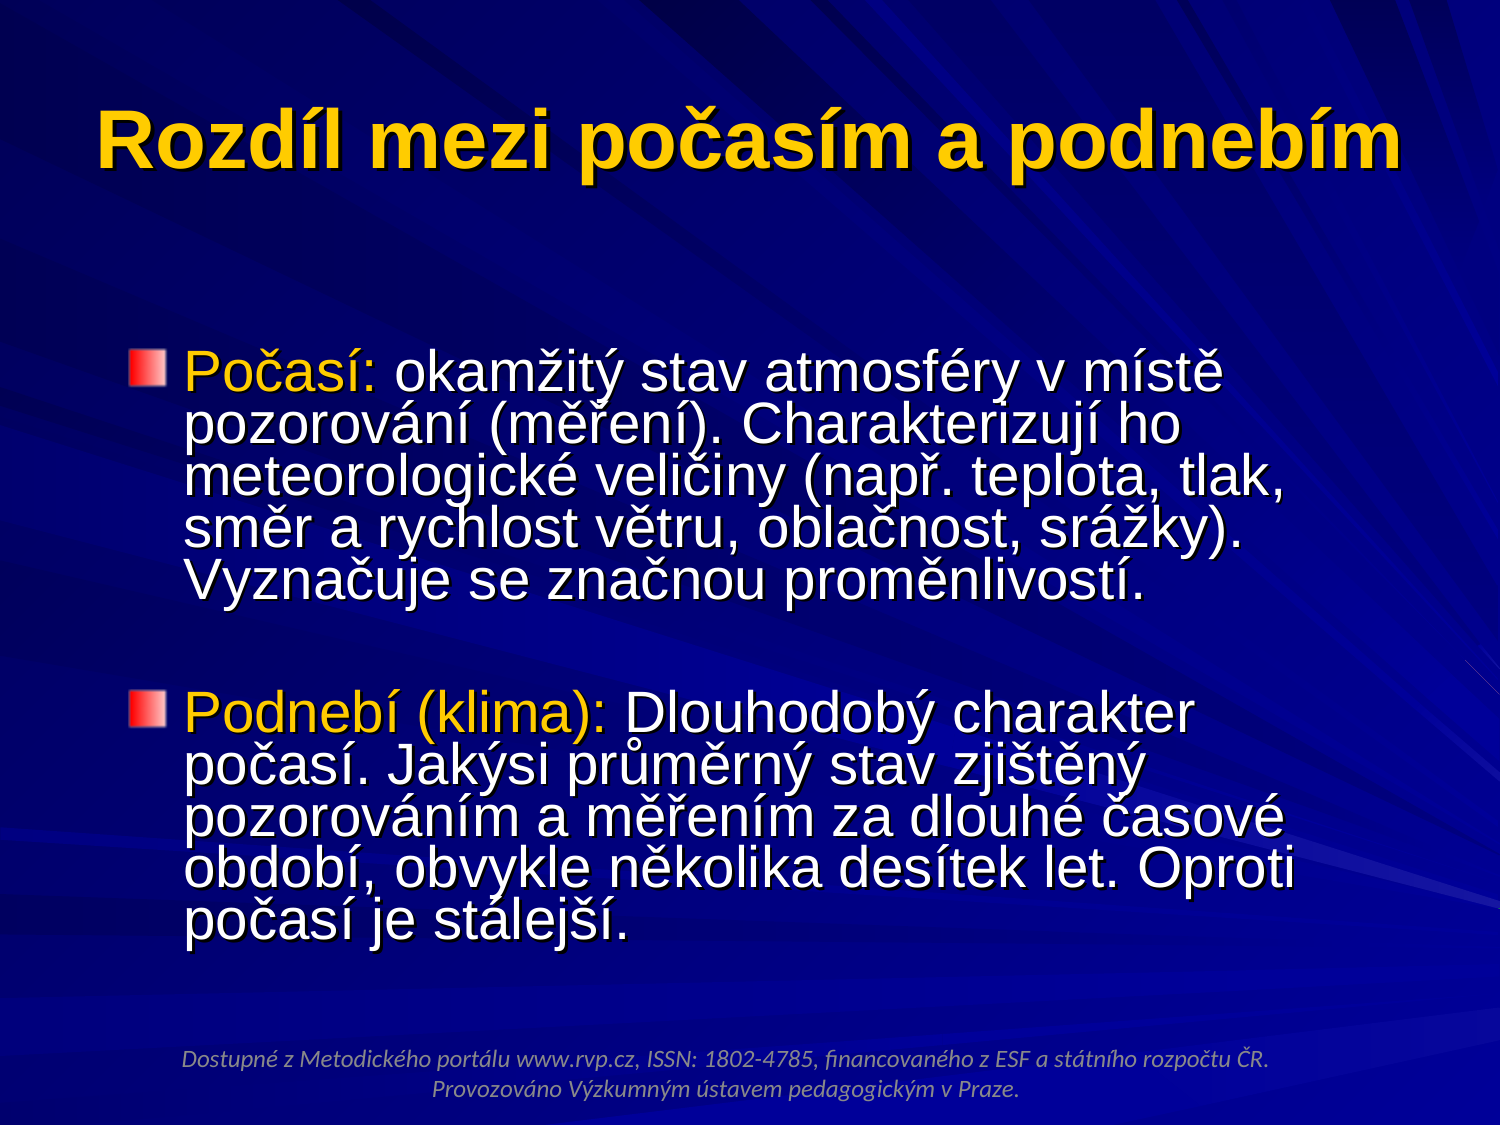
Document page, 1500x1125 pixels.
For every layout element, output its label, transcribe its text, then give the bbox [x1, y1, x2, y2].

title Rozdíl mezi počasím a podnebím [75, 45, 1426, 234]
text_box Dostupné z Metodického portálu www.rvp.cz, ISSN: 1802-4785, financovaného z ESF a státního rozpočtu ČR. Provozováno Výzkumným ústavem pedagogickým v Praze. [105, 1042, 1348, 1103]
list Počasí: okamžitý stav atmosféry v místě pozorování (měření). Charakterizují ho meteorologické veličiny (např. teplota, tlak, směr a rychlost větru, oblačnost, srážky). Vyznačuje se značnou proměnlivostí. Podnebí (klima): Dlouhodobý charakter počasí. Jakýsi průměrný stav zjištěný pozorováním a měřením za dlouhé časové období, obvykle několika desítek let. Oproti počasí je stálejší. [112, 262, 1365, 1006]
